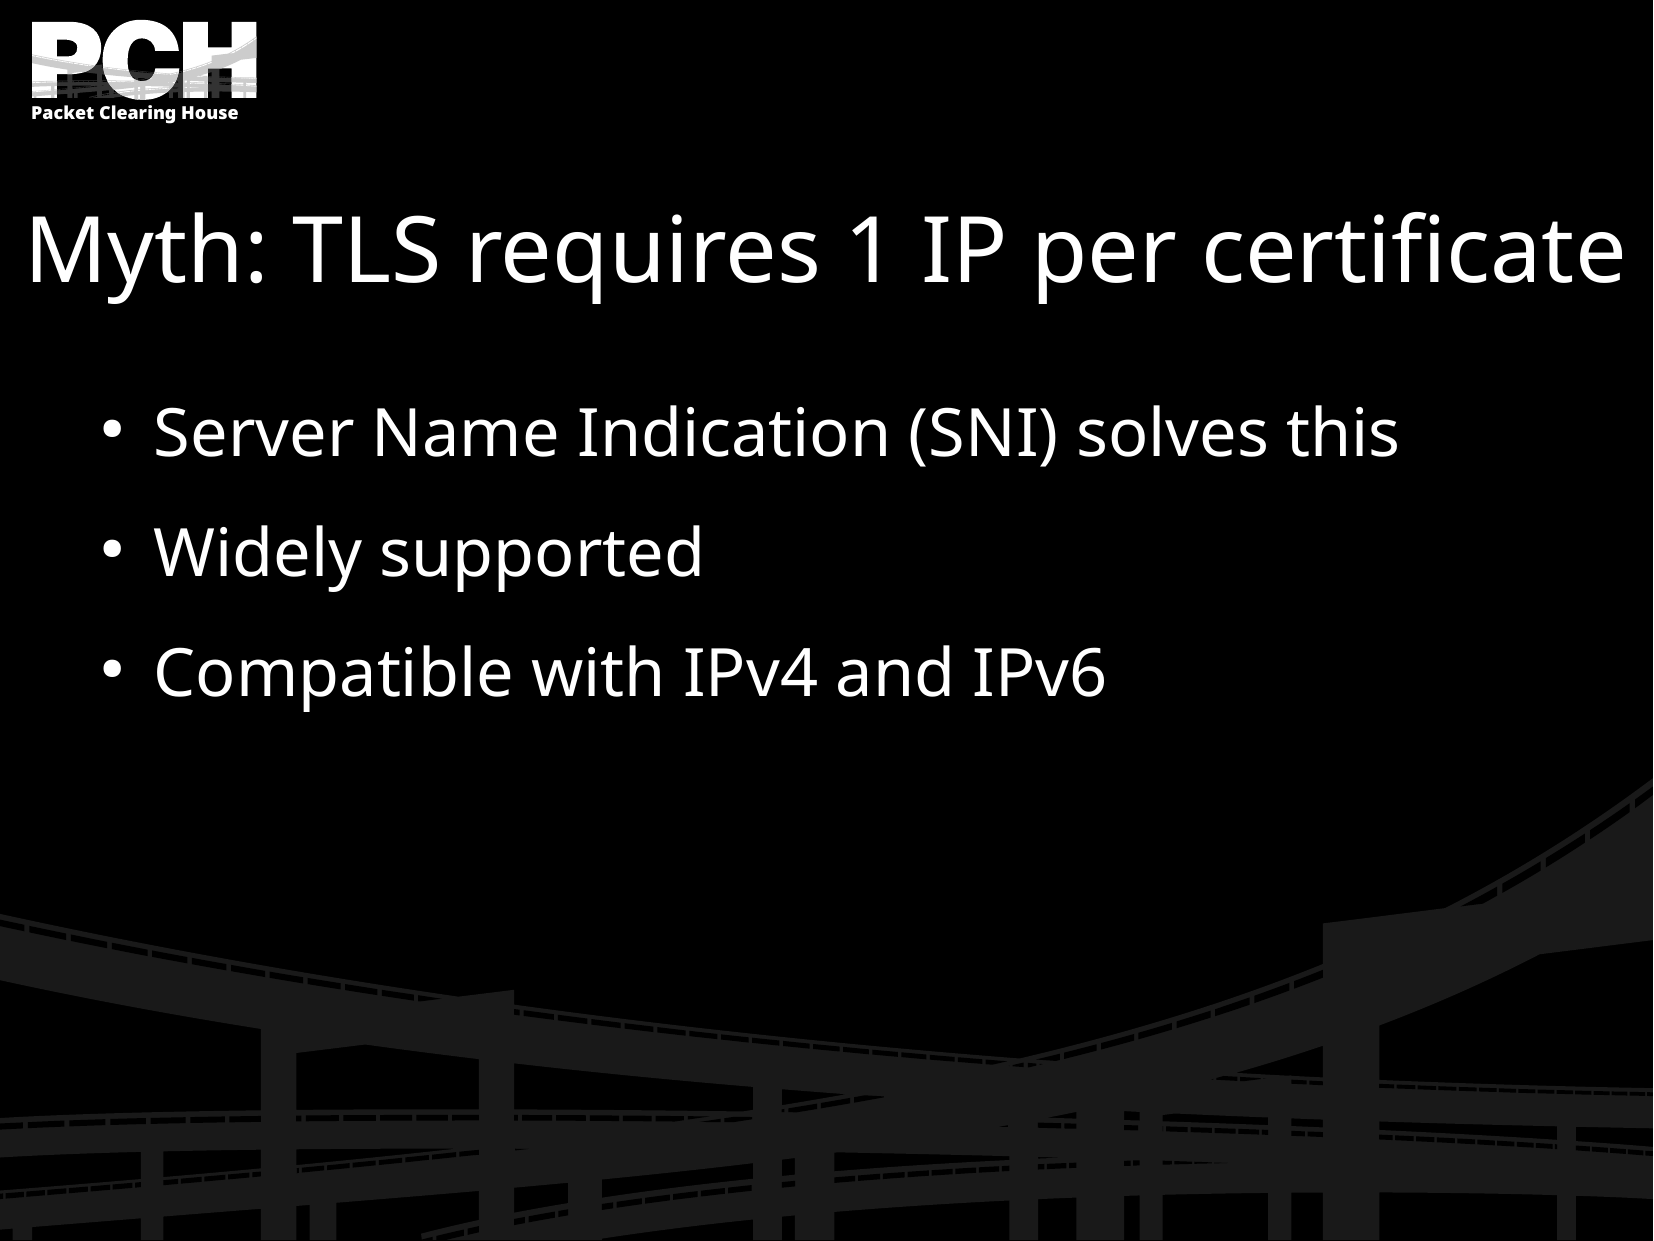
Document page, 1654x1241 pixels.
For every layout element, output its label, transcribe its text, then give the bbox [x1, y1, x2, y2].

list Server Name Indication (SNI) solves this Widely supported Compatible with IPv4 and IPv6 [82, 384, 1571, 1105]
title Myth: TLS requires 1 IP per certificate [0, 143, 1653, 352]
